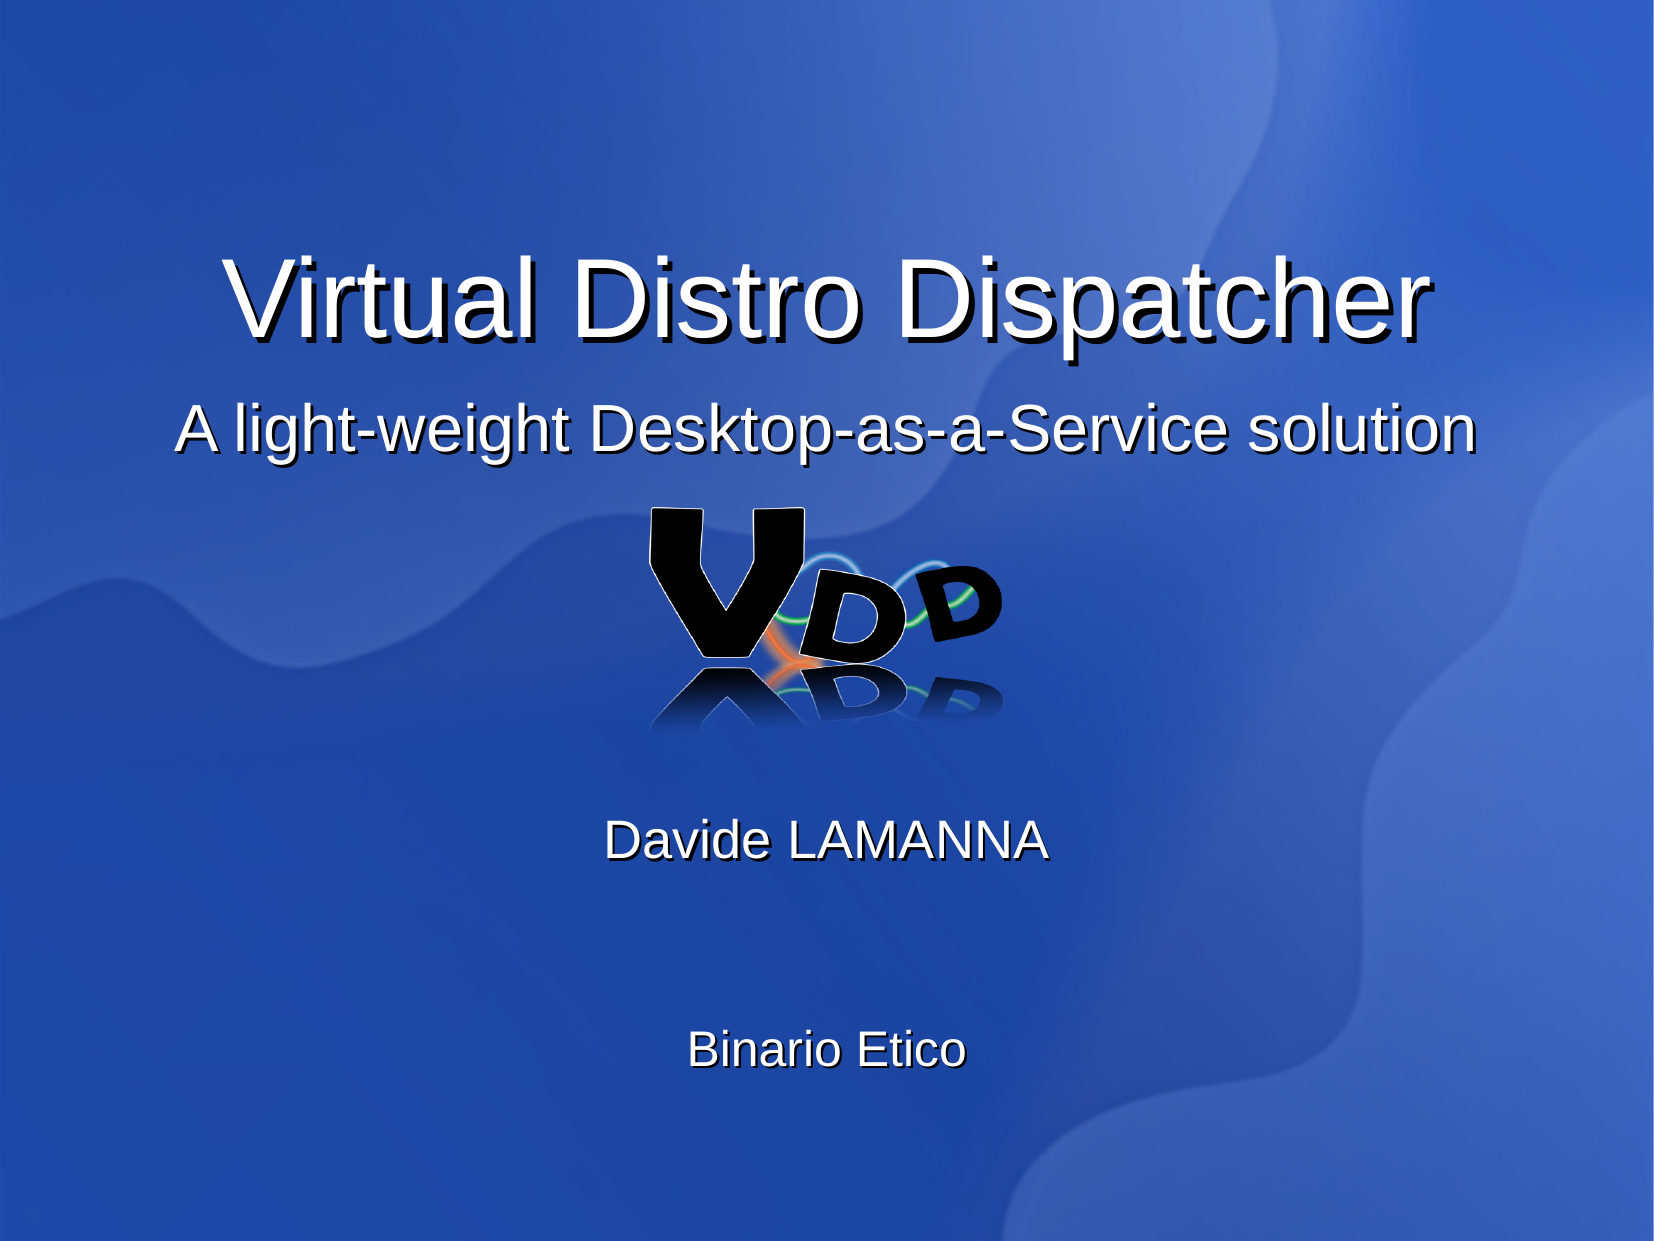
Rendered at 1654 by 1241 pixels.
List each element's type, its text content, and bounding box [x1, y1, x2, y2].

title [82, 49, 1571, 236]
picture [0, 0, 1654, 1241]
list Virtual Distro Dispatcher A light-weight Desktop-as-a-Service solution Davide LAMANNA Binario Etico [82, 236, 1571, 1093]
